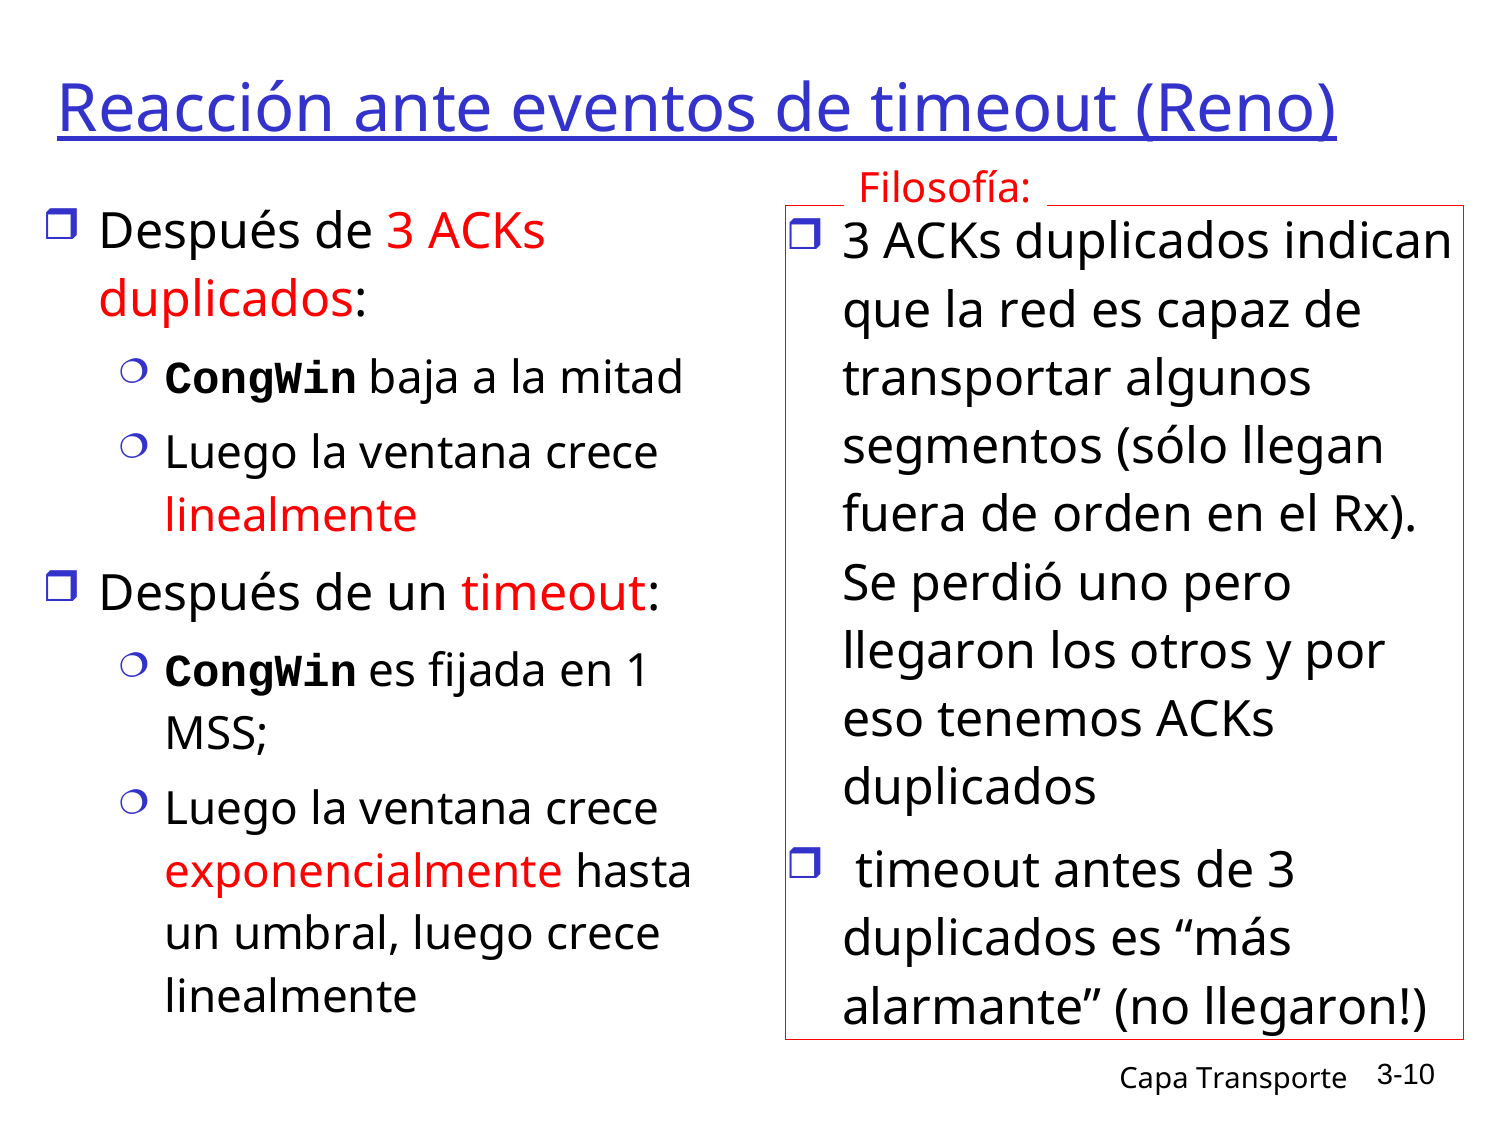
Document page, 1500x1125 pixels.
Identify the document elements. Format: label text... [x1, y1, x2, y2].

text_box Filosofía: [843, 149, 1048, 223]
title Reacción ante eventos de timeout (Reno) [41, 15, 1463, 196]
list 3 ACKs duplicados indican que la red es capaz de transportar algunos segmentos (sólo llegan fuera de orden en el Rx). Se perdió uno pero llegaron los otros y por eso tenemos ACKs duplicados timeout antes de 3 duplicados es “más alarmante” (no llegaron!) [785, 205, 1464, 1040]
list Después de 3 ACKs duplicados: CongWin baja a la mitad Luego la ventana crece linealmente Después de un timeout: CongWin es fijada en 1 MSS; Luego la ventana crece exponencialmente hasta un umbral, luego crece linealmente [27, 187, 753, 1028]
